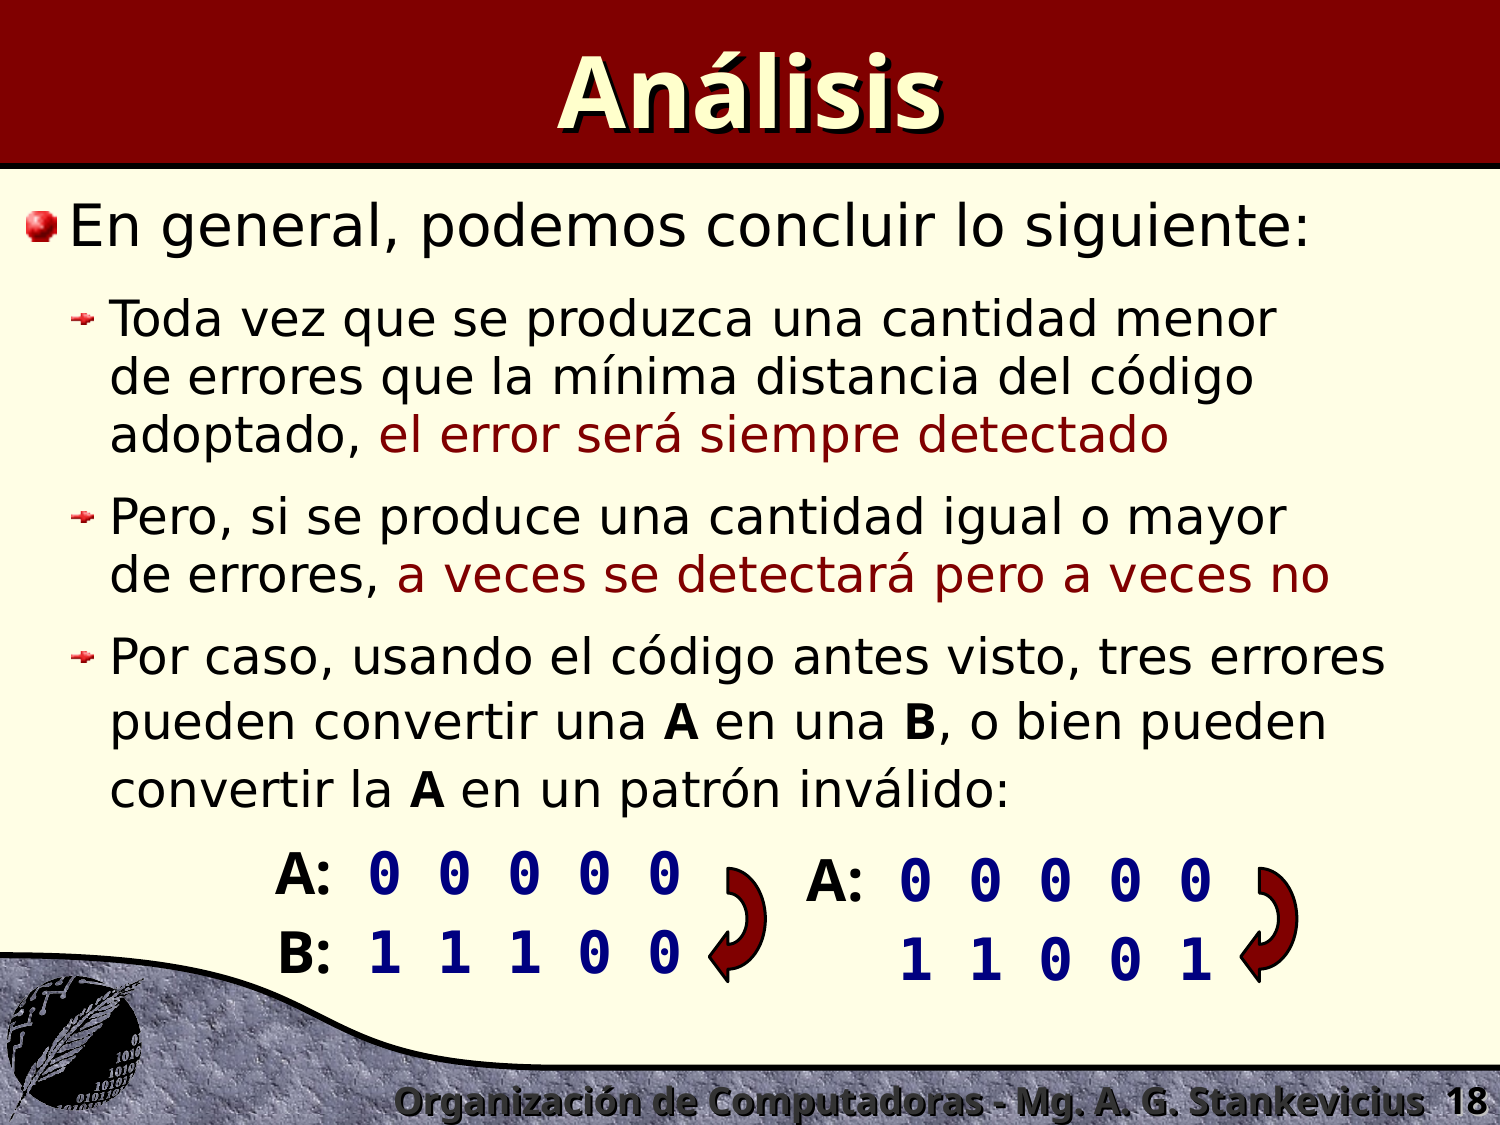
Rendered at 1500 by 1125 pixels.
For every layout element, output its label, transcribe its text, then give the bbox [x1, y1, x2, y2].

text_box [709, 868, 766, 982]
picture [802, 1100, 806, 1110]
list En general, podemos concluir lo siguiente: Toda vez que se produzca una cantidad menor de errores que la mínima distancia del código adoptado, el error será siempre detectado Pero, si se produce una cantidad igual o mayor de errores, a veces se detectará pero a veces no Por caso, usando el código antes visto, tres errores pueden convertir una A en una B, o bien pueden convertir la A en un patrón inválido: [11, 192, 1486, 935]
text_box A: 0 0 0 0 0 B: 1 1 1 0 0 [260, 825, 708, 1003]
text_box [1240, 868, 1297, 982]
picture [448, 1100, 455, 1110]
text_box A: 0 0 0 0 0 1 1 0 0 1 [792, 831, 1240, 1010]
picture [0, 959, 1500, 1125]
picture [1058, 1100, 1065, 1110]
title Análisis [15, 5, 1485, 160]
